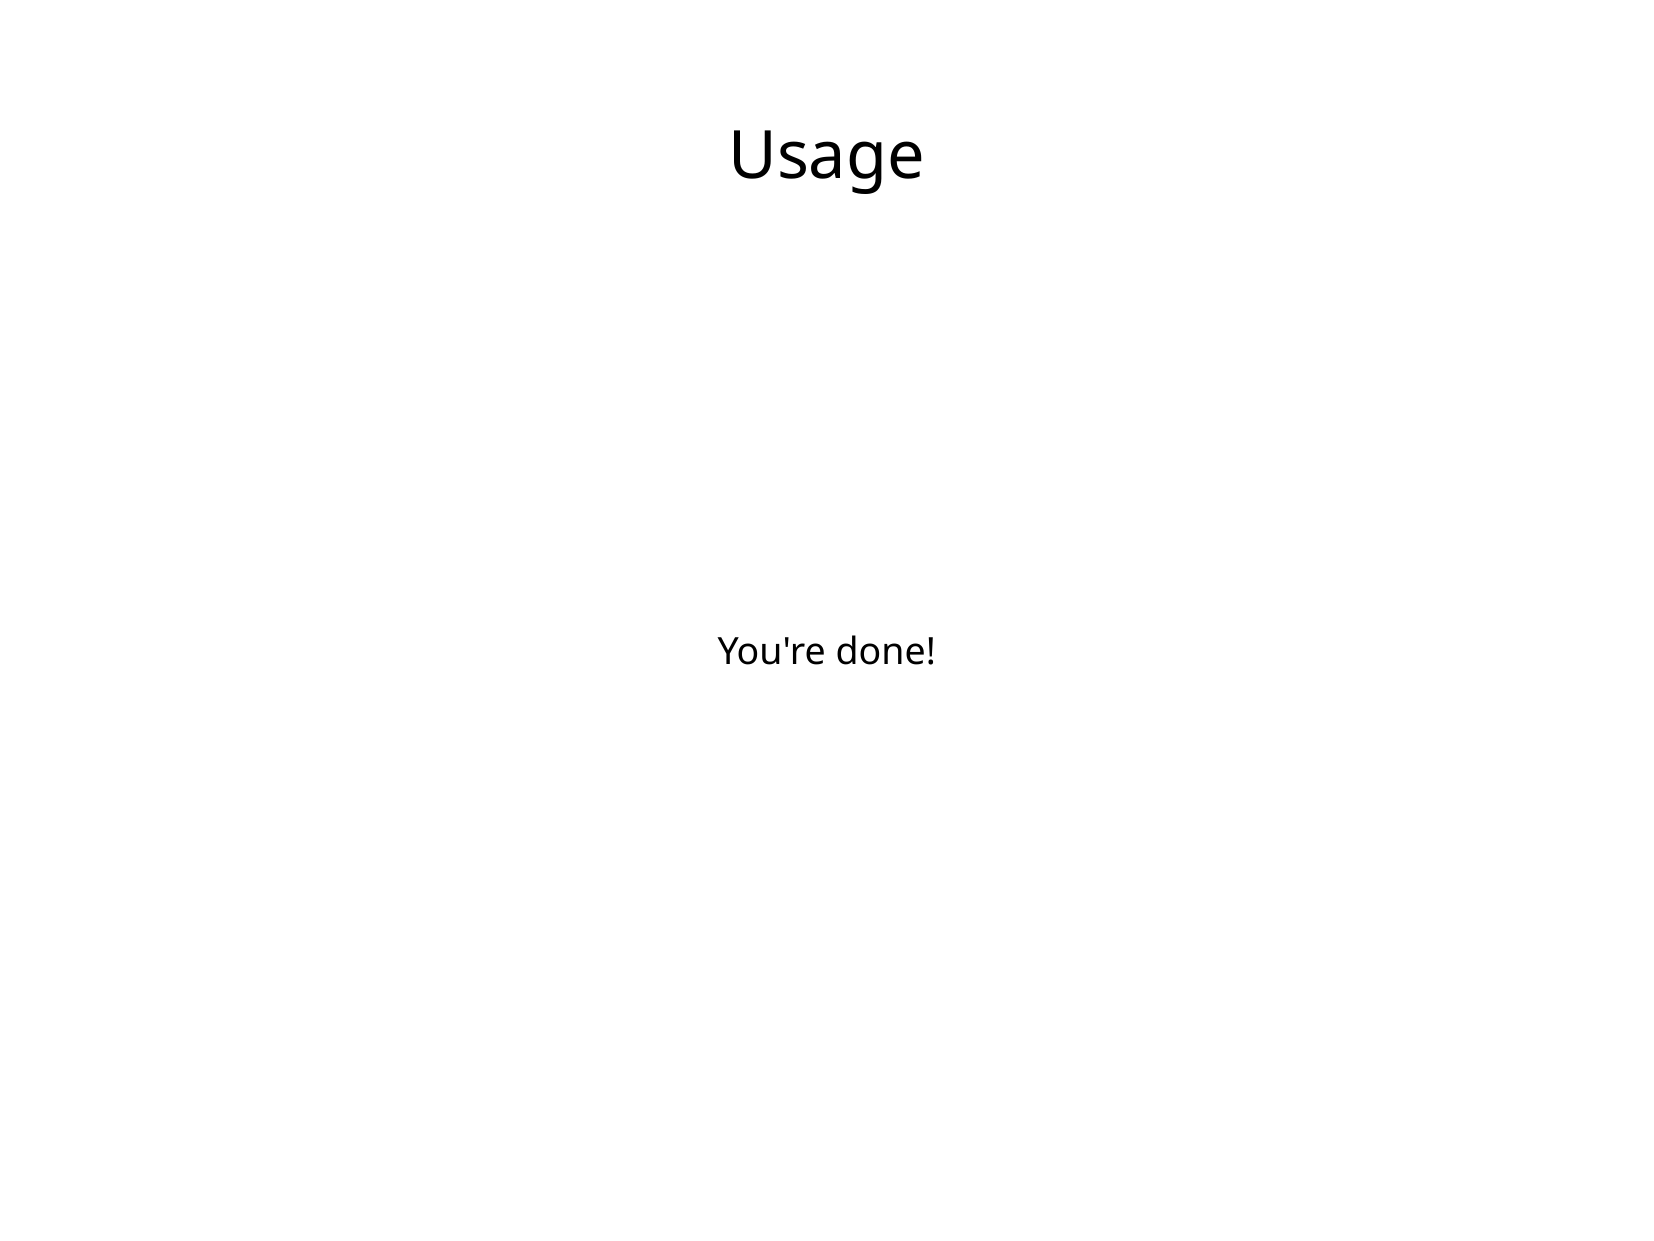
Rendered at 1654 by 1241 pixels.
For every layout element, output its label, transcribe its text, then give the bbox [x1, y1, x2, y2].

title Usage [82, 49, 1571, 257]
subtitle You're done! [82, 290, 1571, 1010]
